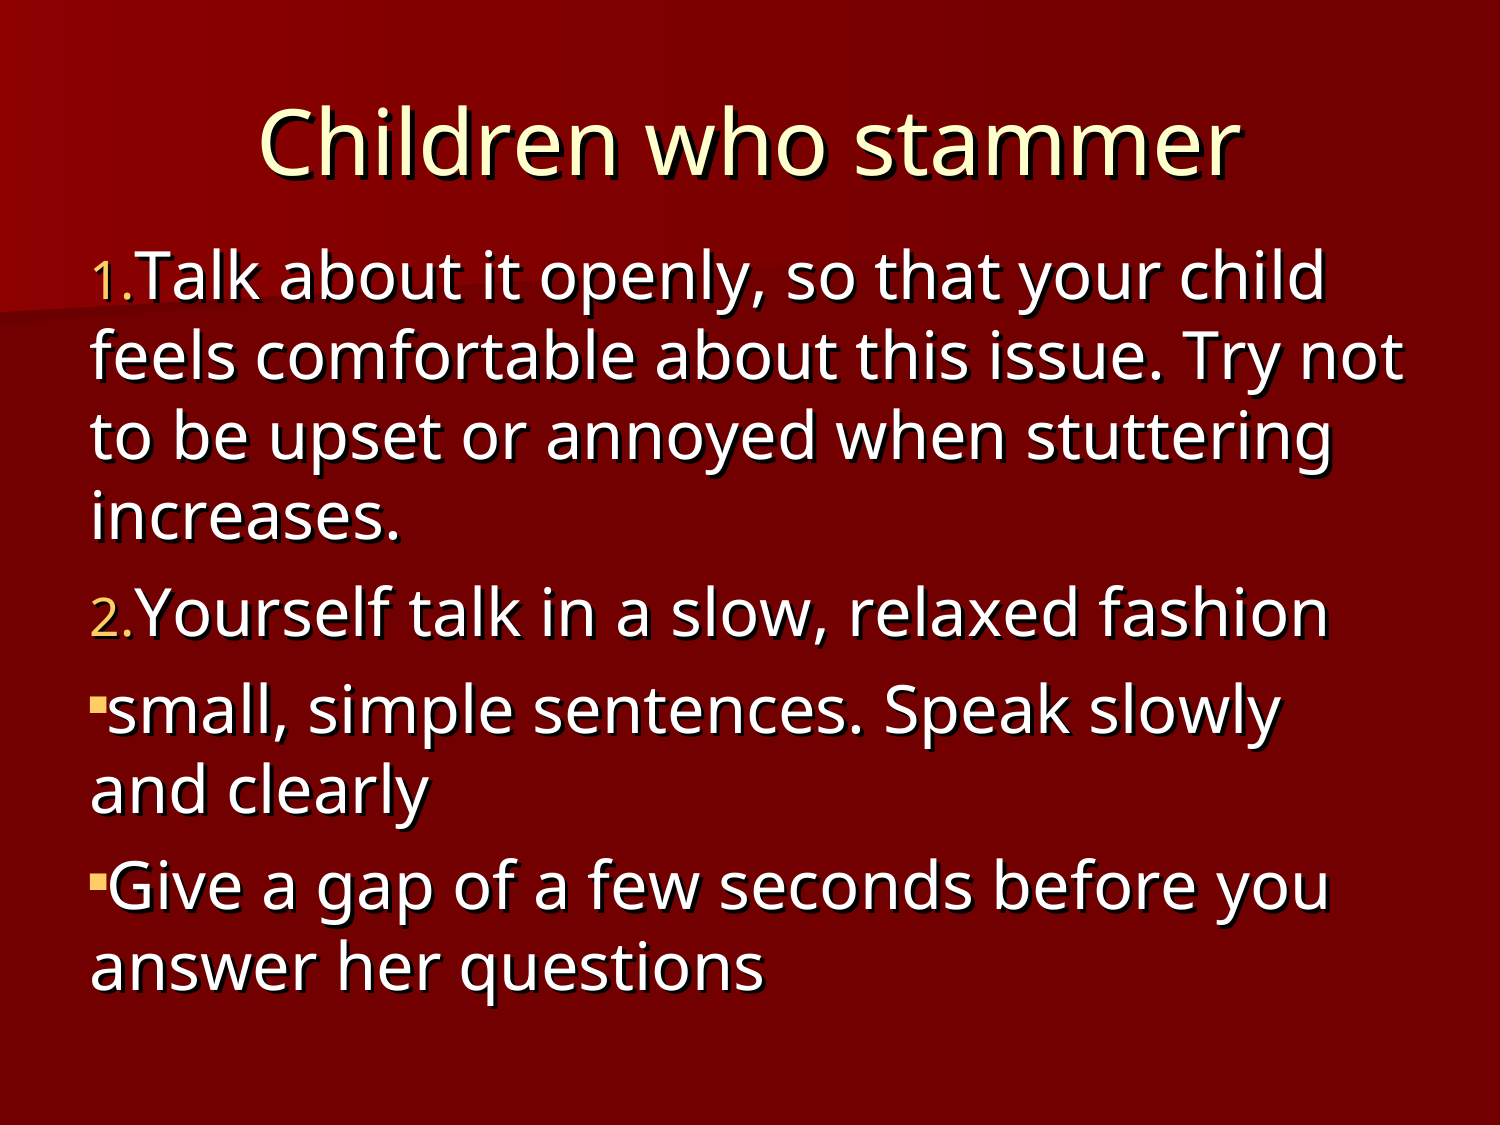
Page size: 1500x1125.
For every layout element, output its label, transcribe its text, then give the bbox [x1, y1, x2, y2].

list Talk about it openly, so that your child feels comfortable about this issue. Try not to be upset or annoyed when stuttering increases. Yourself talk in a slow, relaxed fashion small, simple sentences. Speak slowly and clearly Give a gap of a few seconds before you answer her questions [75, 224, 1426, 1125]
title Children who stammer [75, 45, 1426, 224]
